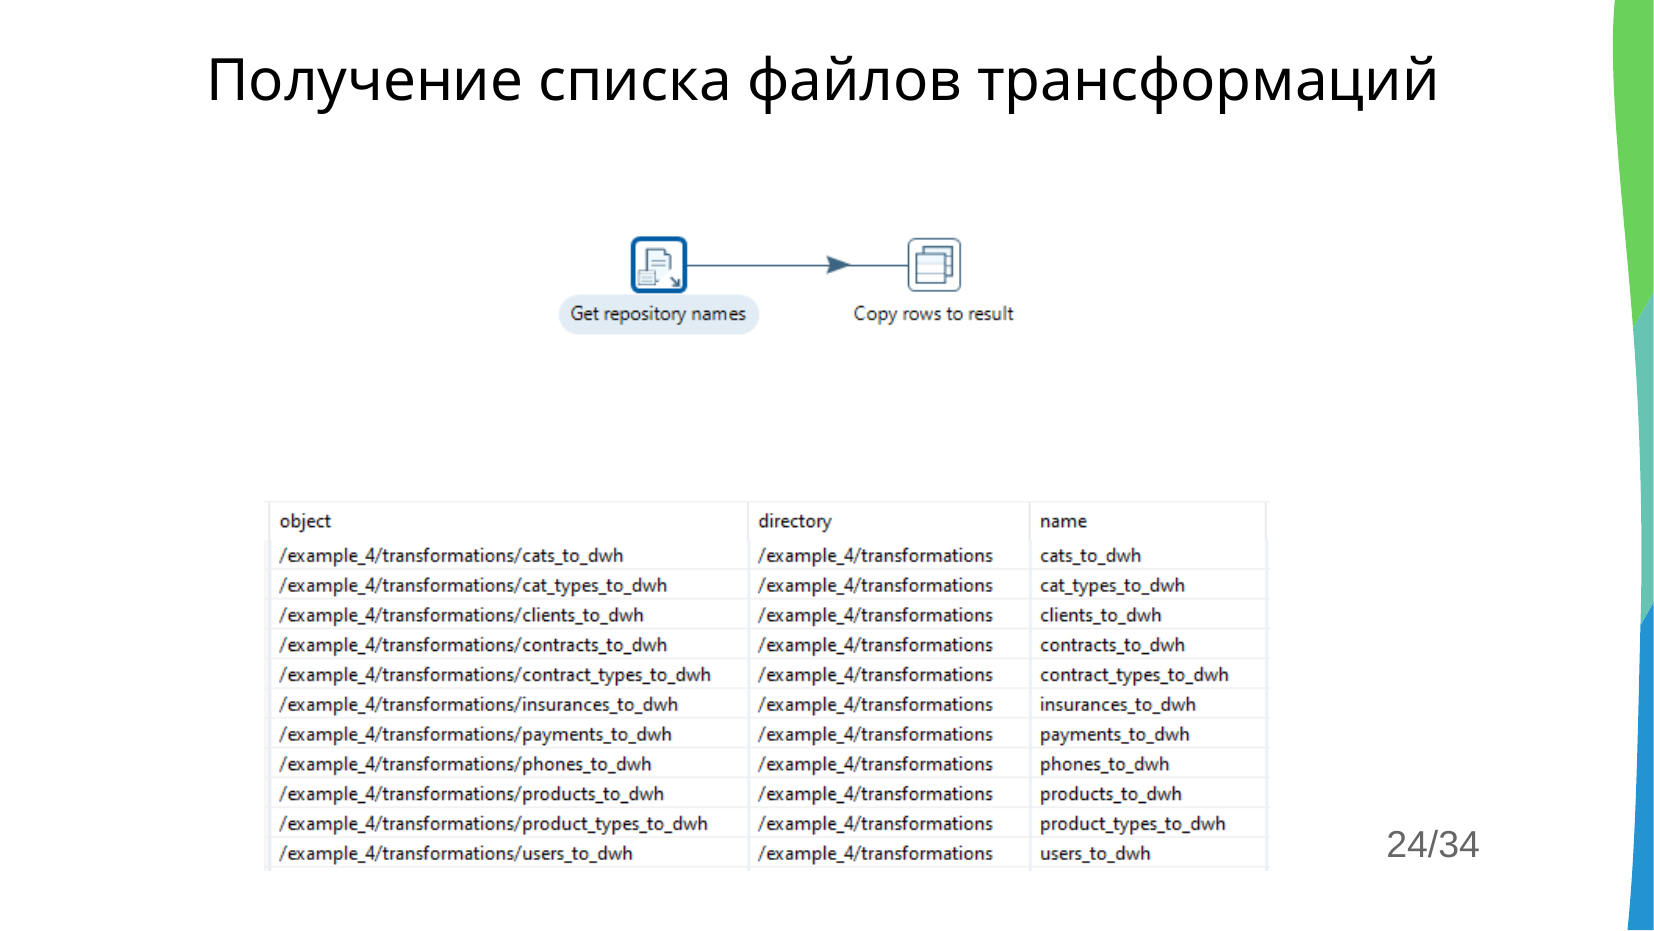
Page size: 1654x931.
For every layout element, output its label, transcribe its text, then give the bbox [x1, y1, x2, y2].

picture [531, 202, 1041, 355]
text_box <номер>/34 [1380, 815, 1616, 873]
title Получение списка файлов трансформаций [110, 0, 1536, 156]
picture [264, 501, 1270, 871]
